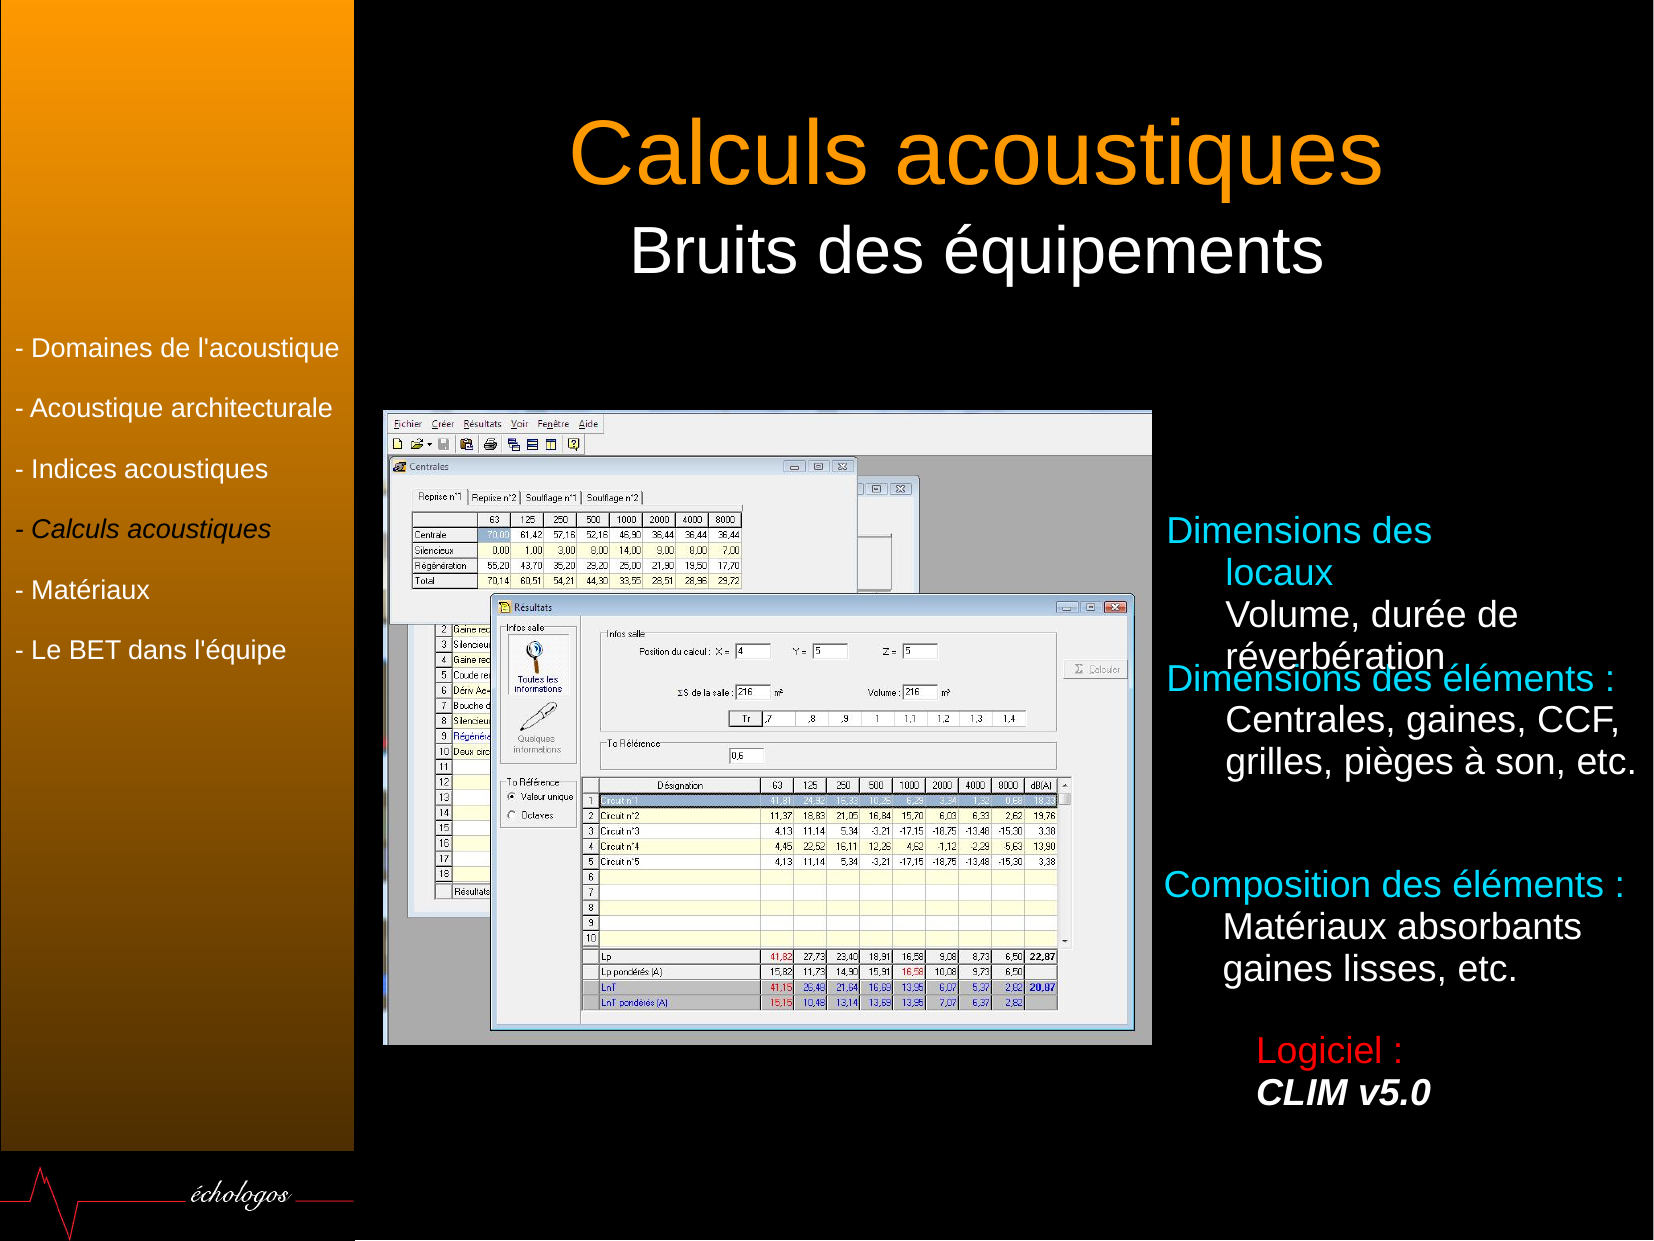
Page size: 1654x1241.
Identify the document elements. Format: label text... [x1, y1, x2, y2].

text_box Composition des éléments : Matériaux absorbants gaines lisses, etc. [1148, 856, 1654, 998]
text_box - Domaines de l'acoustique - Acoustique architecturale - Indices acoustiques - Calculs acoustiques - Matériaux - Le BET dans l'équipe [0, 325, 355, 755]
text_box Bruits des équipements [383, 206, 1571, 294]
text_box Dimensions des éléments : Centrales, gaines, CCF, grilles, pièges à son, etc. [1151, 649, 1654, 791]
title Calculs acoustiques [383, 56, 1571, 206]
picture [0, 1166, 355, 1241]
text_box Logiciel : CLIM v5.0 [1241, 1022, 1487, 1123]
text_box Dimensions des locaux Volume, durée de réverbération [1151, 501, 1566, 643]
picture [383, 410, 1152, 1045]
